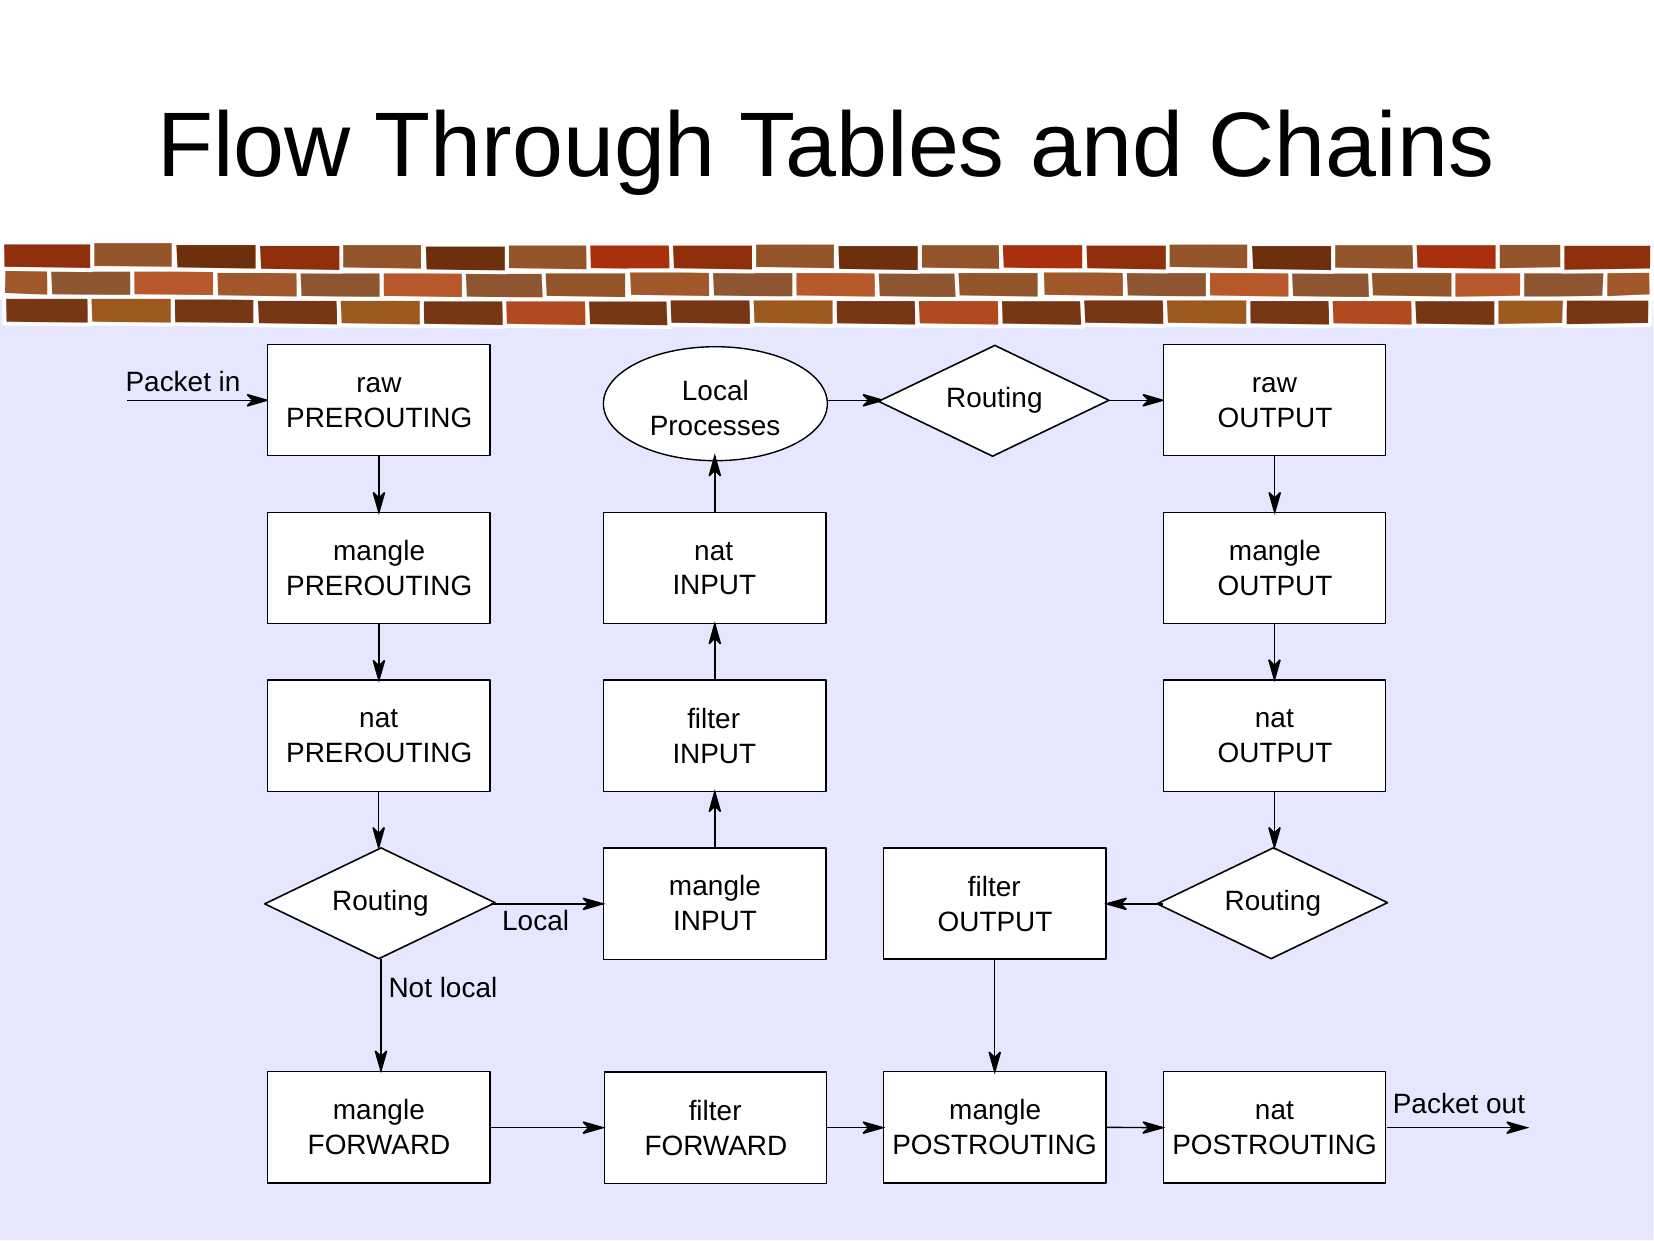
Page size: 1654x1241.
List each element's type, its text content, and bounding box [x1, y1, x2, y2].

picture [0, 239, 1654, 1213]
title Flow Through Tables and Chains [82, 49, 1571, 241]
